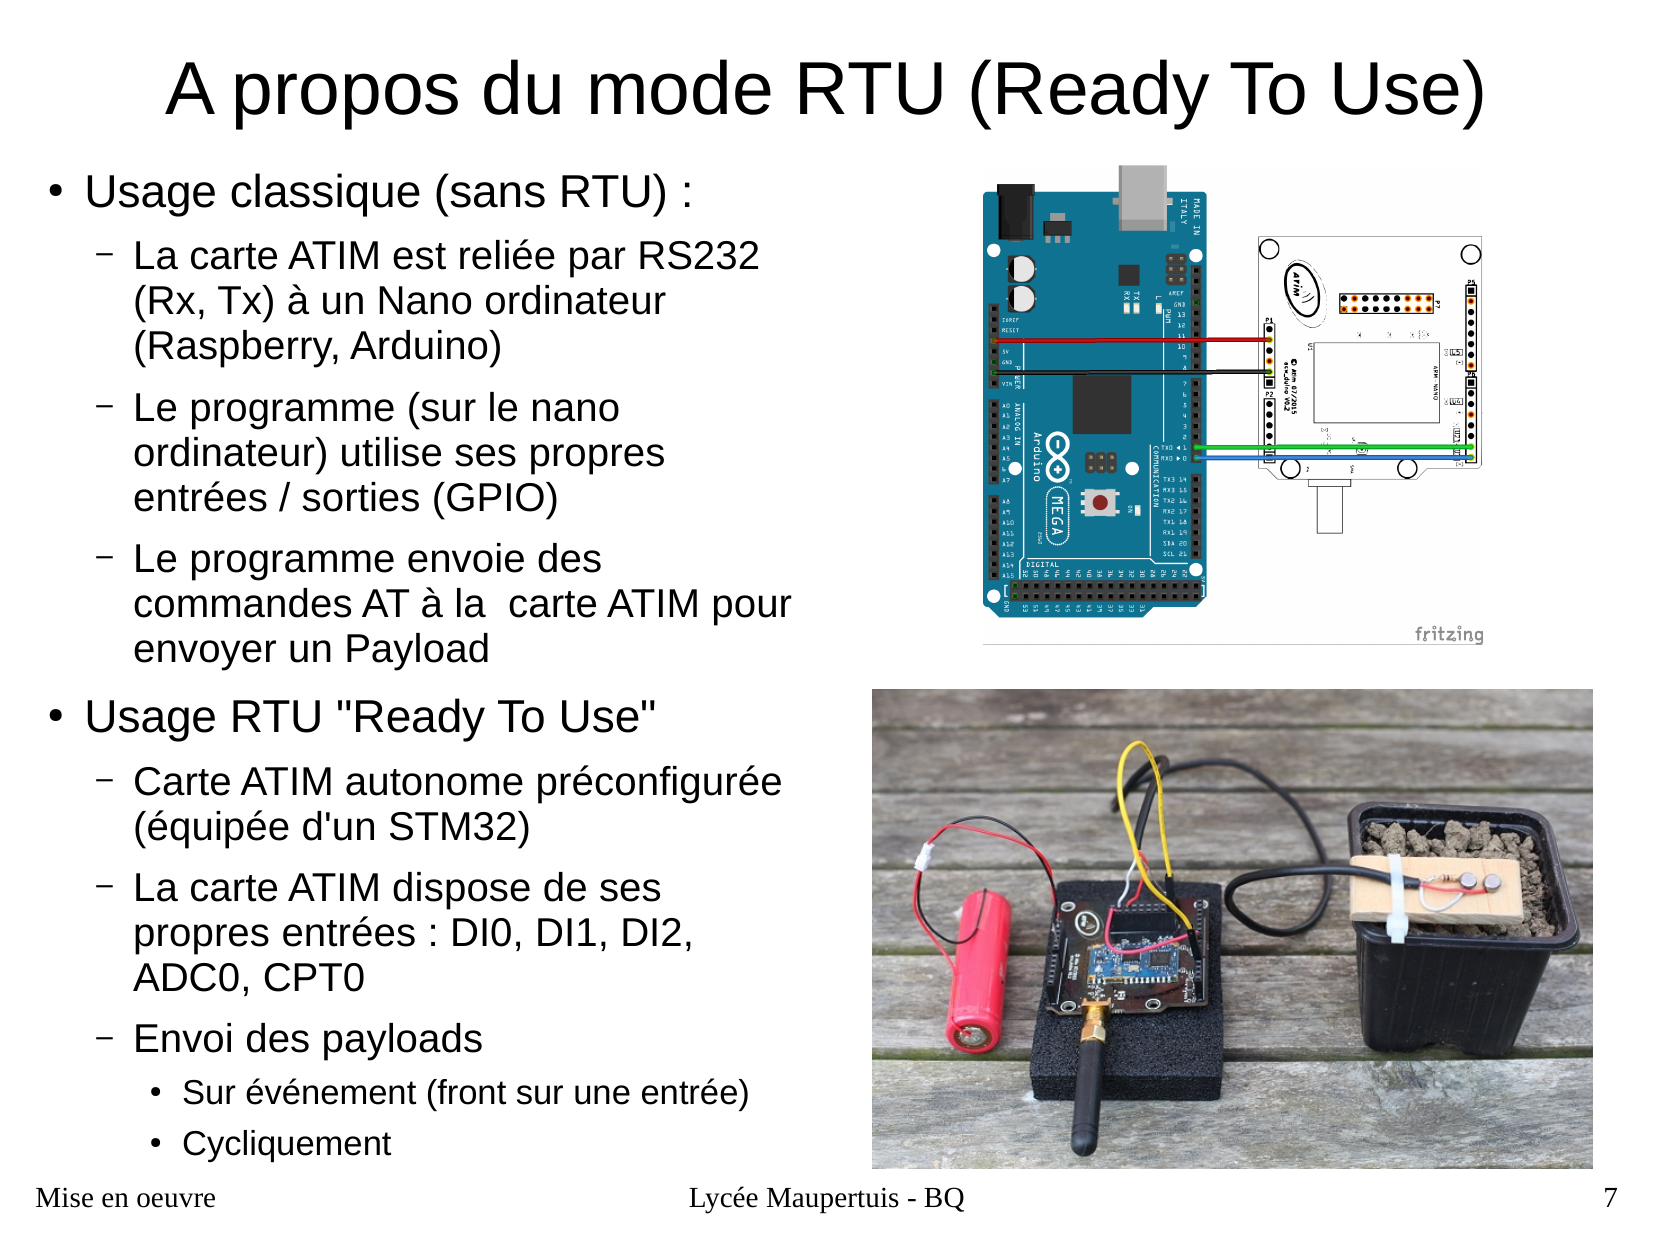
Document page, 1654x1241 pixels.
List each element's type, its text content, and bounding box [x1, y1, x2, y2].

picture [872, 689, 1593, 1169]
title A propos du mode RTU (Ready To Use) [35, 35, 1619, 142]
picture [983, 165, 1483, 645]
list Usage classique (sans RTU) : La carte ATIM est reliée par RS232 (Rx, Tx) à un Nano ordinateur (Raspberry, Arduino) Le programme (sur le nano ordinateur) utilise ses propres entrées / sorties (GPIO) Le programme envoie des commandes AT à la carte ATIM pour envoyer un Payload Usage RTU "Ready To Use" Carte ATIM autonome préconfigurée (équipée d'un STM32) La carte ATIM dispose de ses propres entrées : DI0, DI1, DI2, ADC0, CPT0 Envoi des payloads Sur événement (front sur une entrée) Cycliquement [35, 165, 808, 1170]
